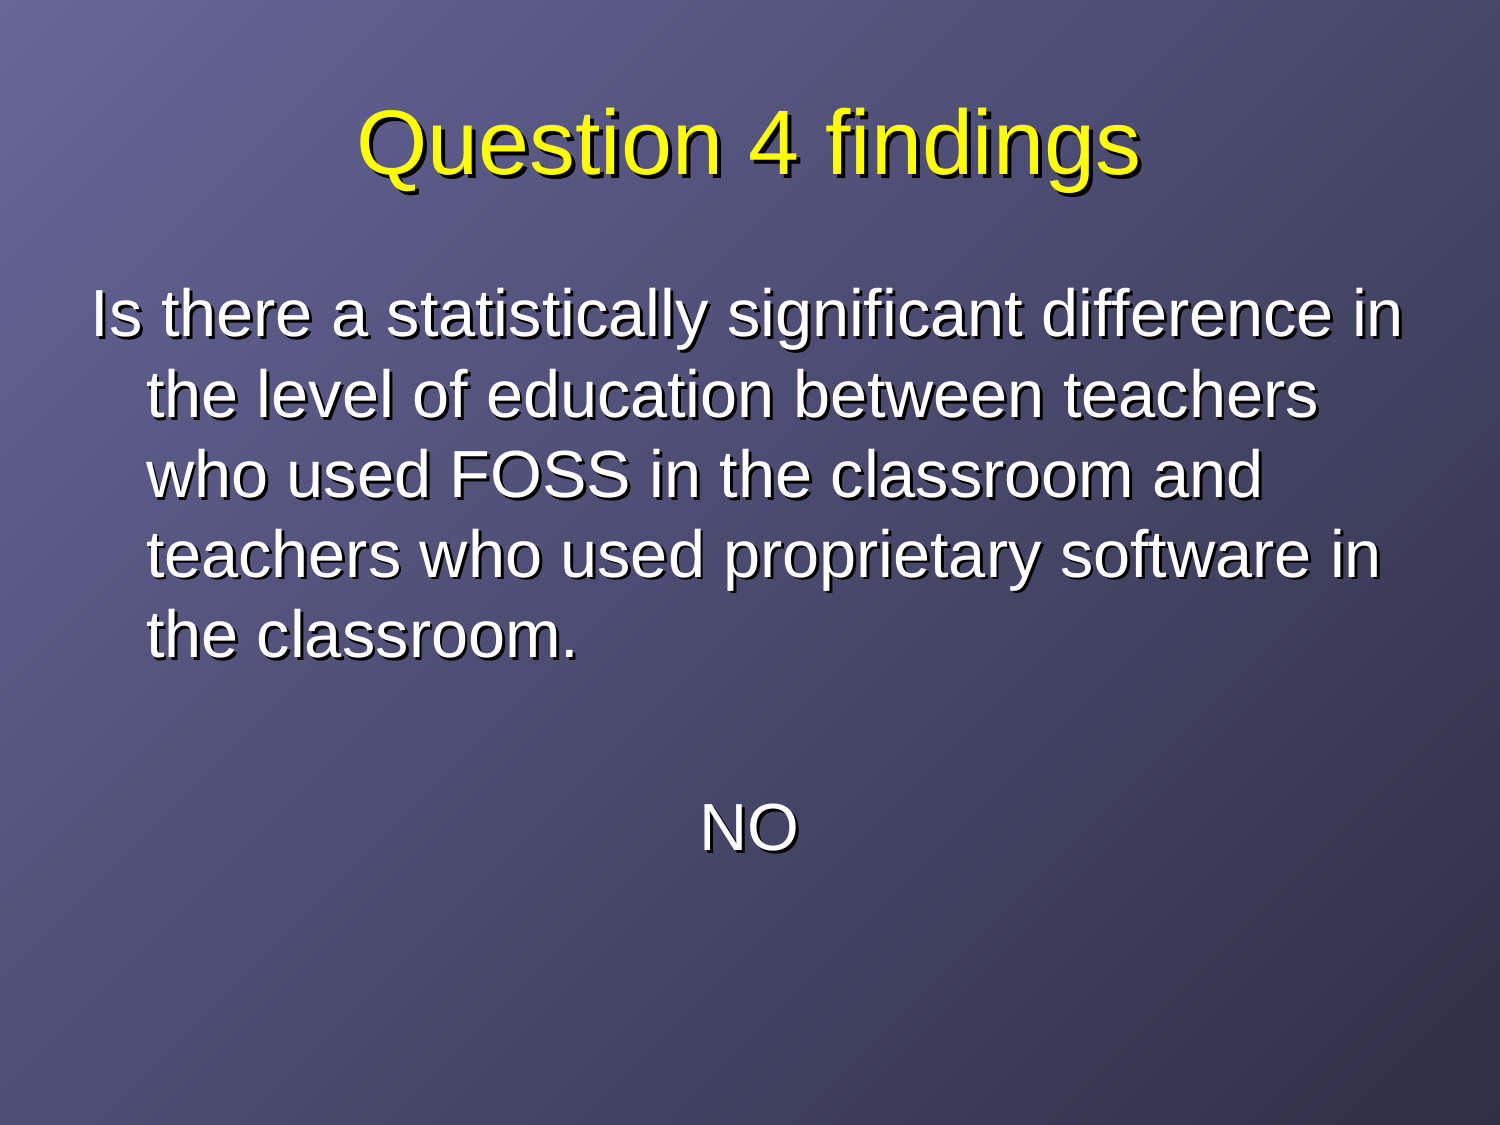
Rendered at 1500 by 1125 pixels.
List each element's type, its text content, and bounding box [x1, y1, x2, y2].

list Is there a statistically significant difference in the level of education between teachers who used FOSS in the classroom and teachers who used proprietary software in the classroom. NO [75, 262, 1424, 1005]
title Question 4 findings [75, 45, 1424, 232]
